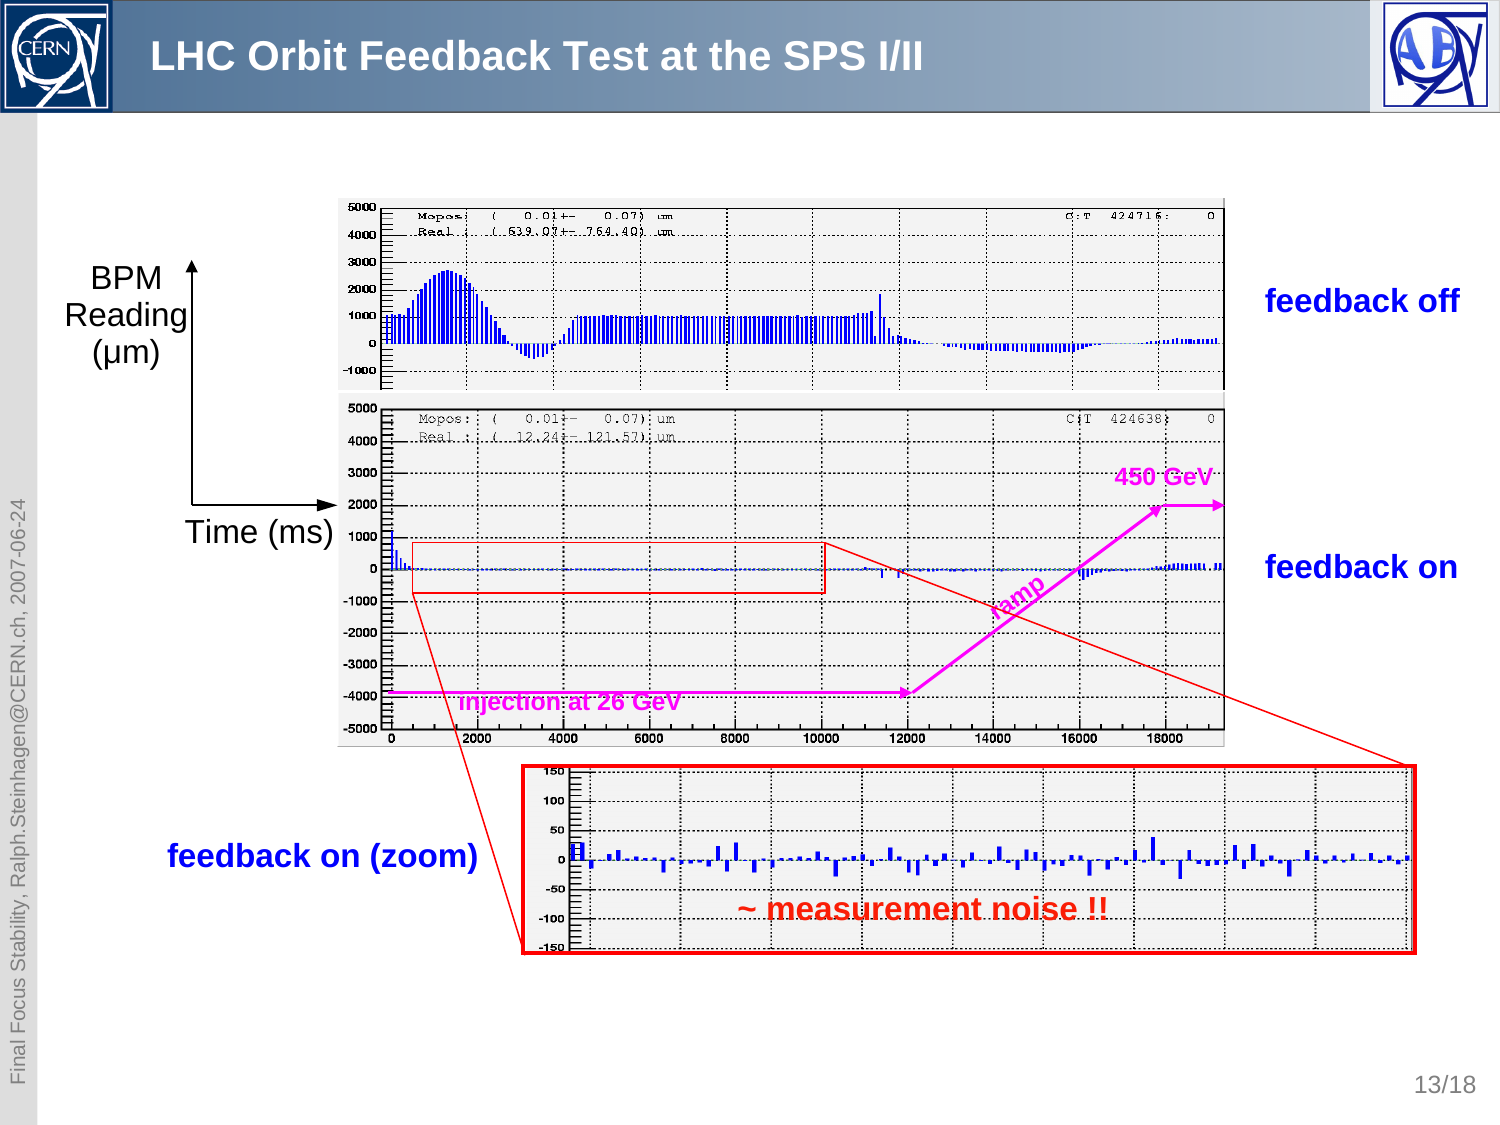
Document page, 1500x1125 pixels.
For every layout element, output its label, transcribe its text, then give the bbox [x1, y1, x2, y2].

text_box 450 GeV [1099, 455, 1229, 499]
picture [455, 620, 1225, 747]
text_box feedback on [1250, 540, 1500, 593]
text_box Time (ms) [169, 505, 350, 559]
text_box ramp [967, 601, 1022, 642]
text_box feedback off [1250, 274, 1500, 328]
picture [525, 767, 1413, 952]
picture [1027, 506, 1225, 694]
picture [414, 545, 986, 691]
picture [413, 543, 824, 592]
picture [1215, 499, 1225, 504]
text_box ~ measurement noise !! [722, 882, 1251, 936]
text_box injection at 26 GeV [443, 680, 698, 724]
picture [1382, 1, 1489, 108]
text_box feedback on (zoom) [152, 830, 553, 883]
title LHC Orbit Feedback Test at the SPS I/II [150, 0, 1201, 113]
text_box ramp [976, 553, 1067, 618]
text_box BPM Reading (μm) [49, 252, 204, 379]
picture [337, 198, 1225, 390]
picture [0, 0, 113, 113]
picture [337, 392, 1225, 747]
